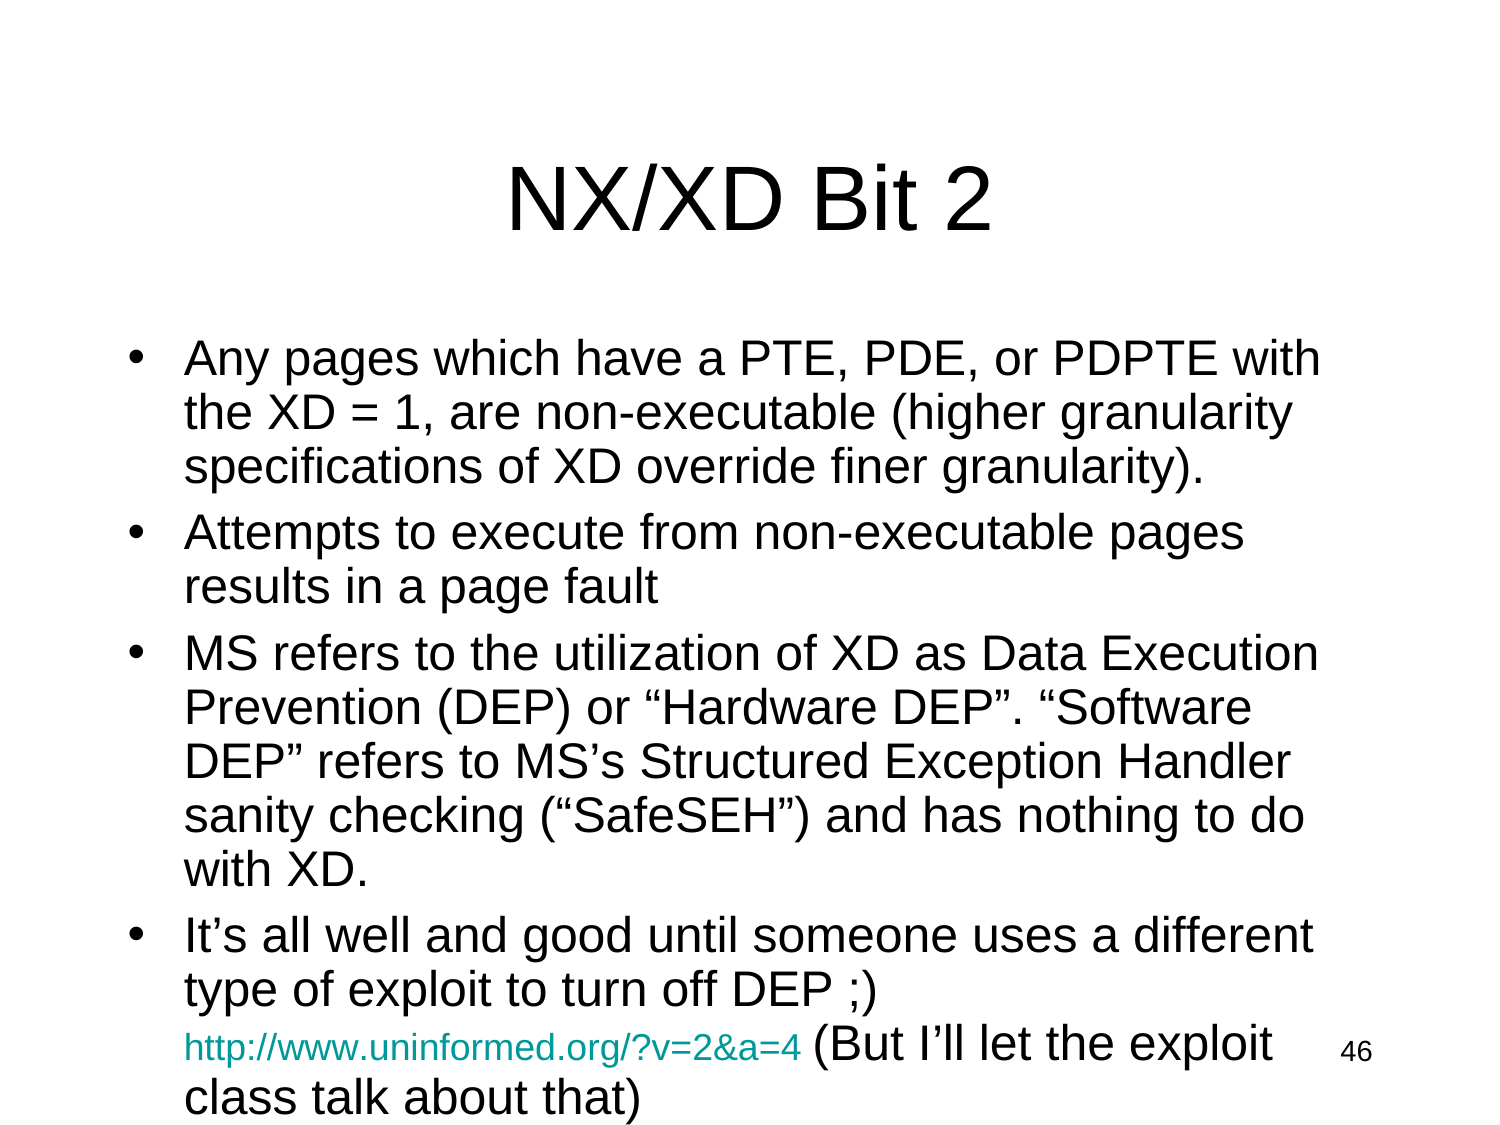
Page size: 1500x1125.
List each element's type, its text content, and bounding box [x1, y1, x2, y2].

title NX/XD Bit 2 [112, 99, 1388, 288]
list Any pages which have a PTE, PDE, or PDPTE with the XD = 1, are non-executable (higher granularity specifications of XD override finer granularity). Attempts to execute from non-executable pages results in a page fault MS refers to the utilization of XD as Data Execution Prevention (DEP) or “Hardware DEP”. “Software DEP” refers to MS’s Structured Exception Handler sanity checking (“SafeSEH”) and has nothing to do with XD. It’s all well and good until someone uses a different type of exploit to turn off DEP ;) http://www.uninformed.org/?v=2&a=4 (But I’ll let the exploit class talk about that) [112, 324, 1388, 1125]
